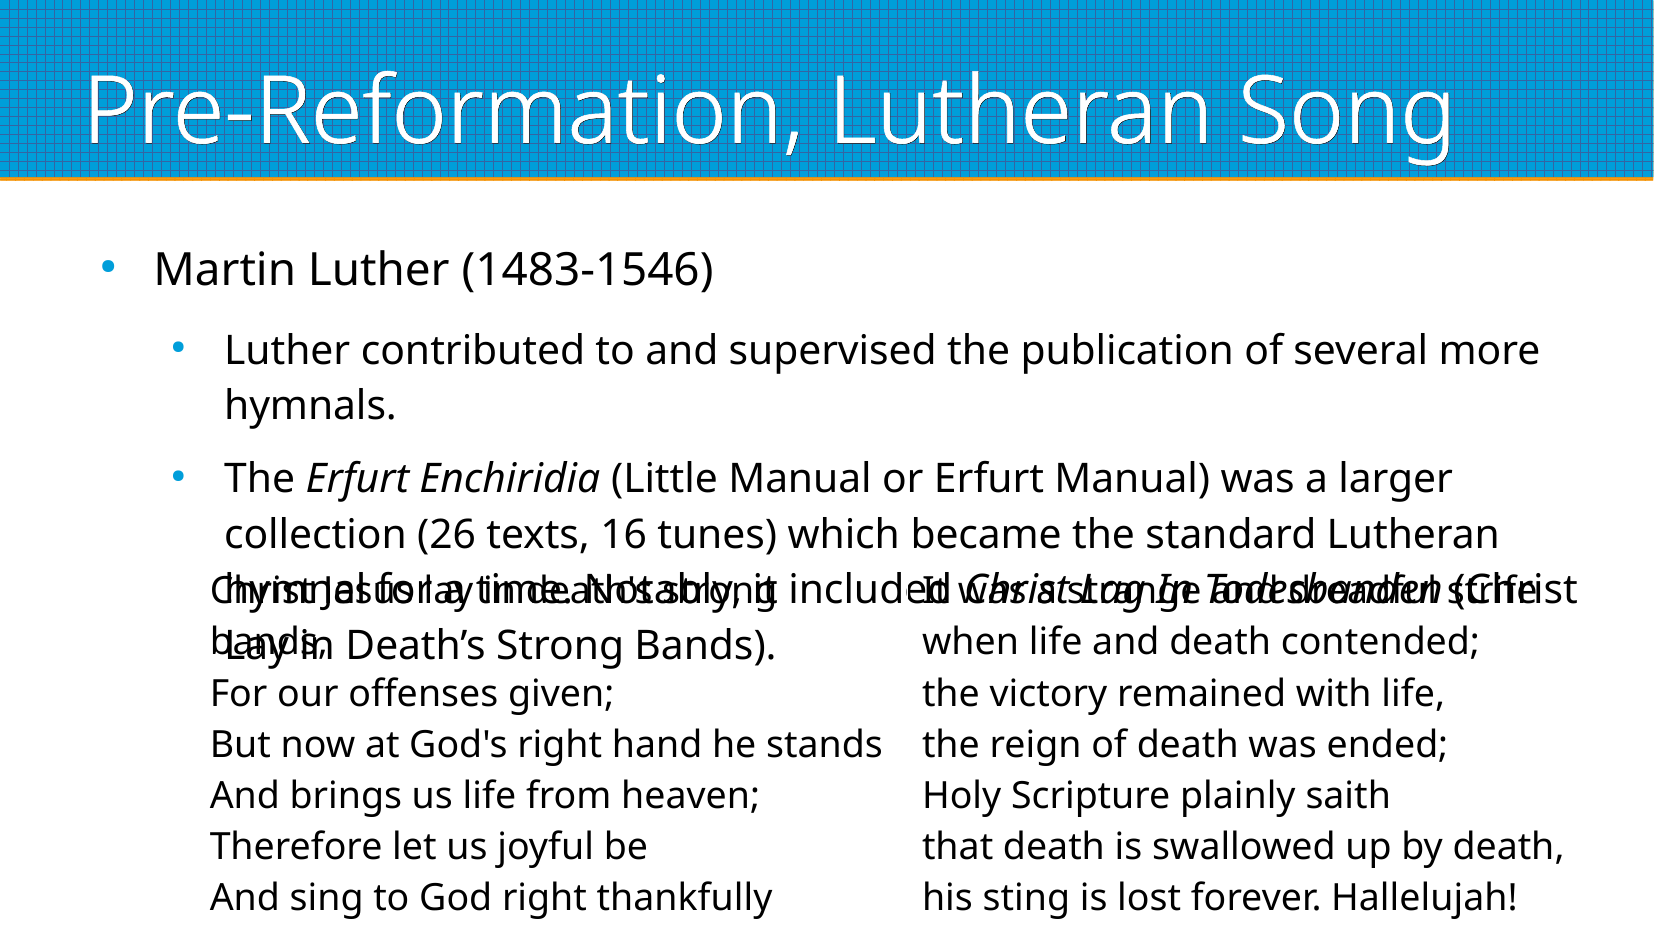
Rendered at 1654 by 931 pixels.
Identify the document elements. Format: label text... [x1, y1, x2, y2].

list Martin Luther (1483-1546) Luther contributed to and supervised the publication of several more hymnals. The Erfurt Enchiridia (Little Manual or Erfurt Manual) was a larger collection (26 texts, 16 tunes) which became the standard Lutheran hymnal for a time. Notably, it included Christ Lag In Todesbanden (Christ Lay in Death’s Strong Bands). [82, 236, 1613, 863]
title Pre-Reformation, Lutheran Song [82, 14, 1571, 171]
table_header It was a strange and dreadful strife when life and death contended; the victory remained with life, the reign of death was ended; Holy Scripture plainly saith that death is swallowed up by death, his sting is lost forever. Hallelujah! [908, 557, 1620, 931]
table_header Christ Jesus lay in death's strong bands, For our offenses given; But now at God's right hand he stands And brings us life from heaven; Therefore let us joyful be And sing to God right thankfully Loud songs of hallelujah. Hallelujah! [196, 557, 907, 931]
